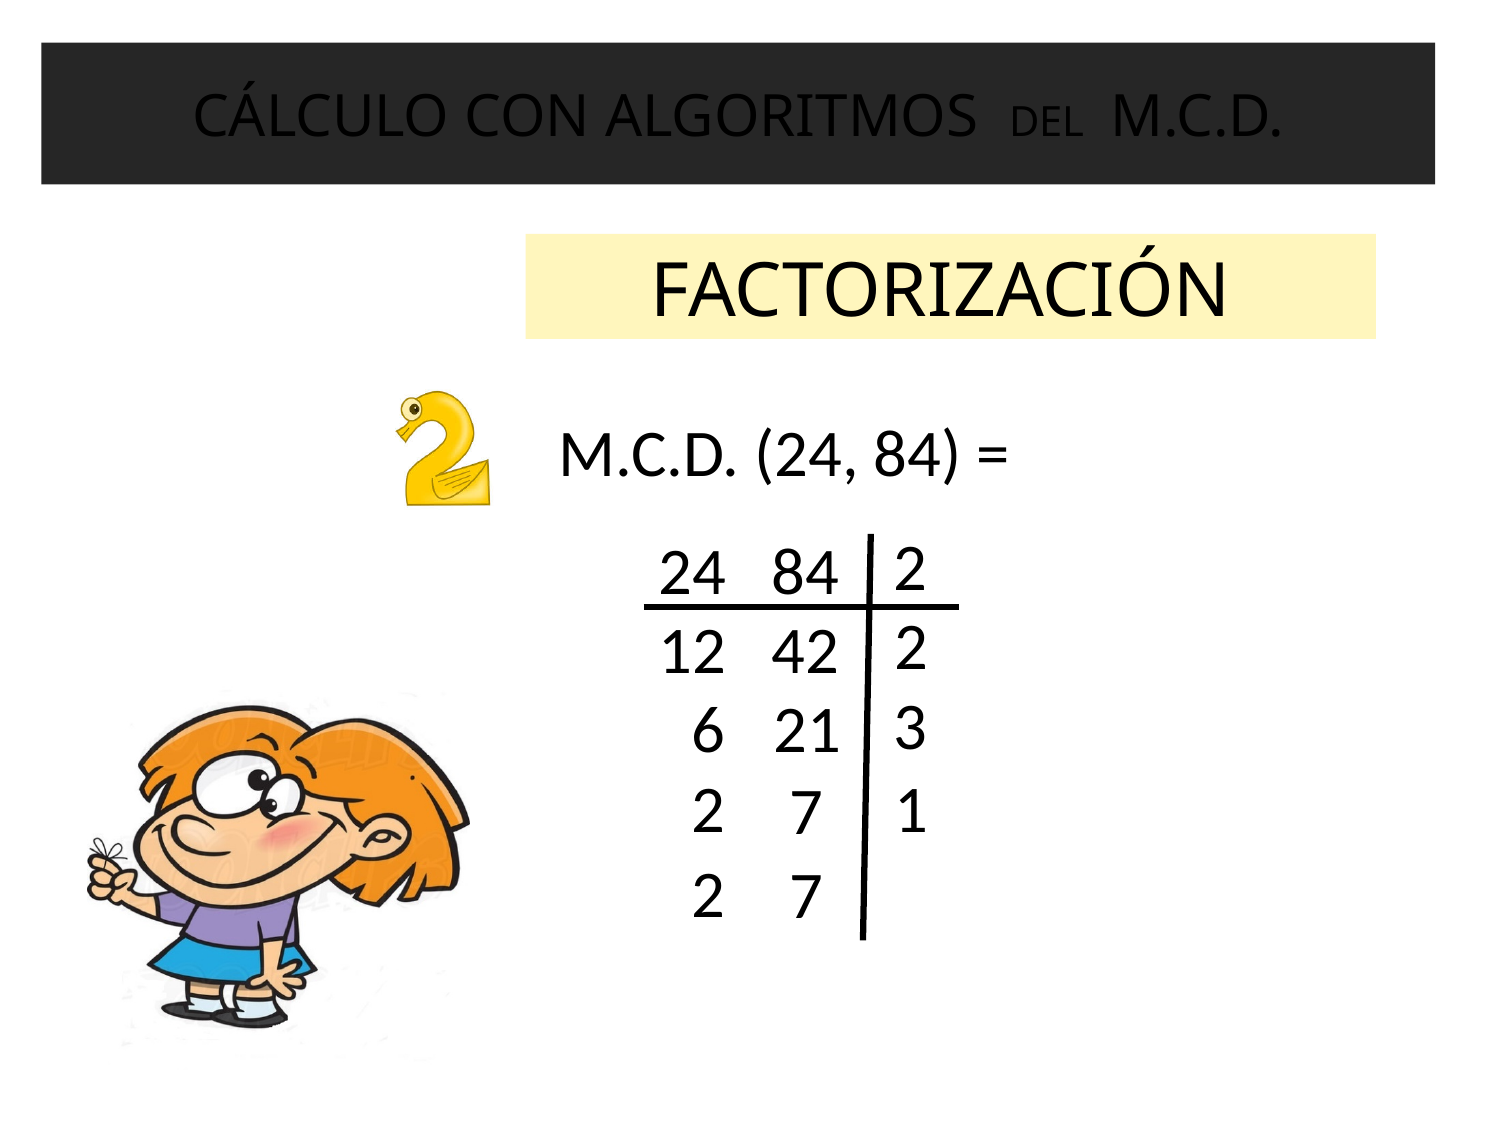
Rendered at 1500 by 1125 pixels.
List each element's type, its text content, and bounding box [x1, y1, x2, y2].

text_box 2 [676, 758, 782, 843]
text_box 12 [643, 605, 748, 695]
text_box 21 [782, 678, 863, 760]
picture [87, 675, 470, 1070]
picture [395, 374, 496, 536]
text_box 7 [782, 760, 879, 844]
text_box CÁLCULO CON ALGORITMOS DEL M.C.D. [41, 42, 1436, 185]
text_box 2 [879, 595, 985, 691]
text_box 42 [757, 599, 862, 604]
text_box 42 [757, 610, 862, 695]
text_box FACTORIZACIÓN [525, 233, 1376, 339]
text_box 84 [757, 520, 862, 599]
text_box 2 [878, 516, 983, 604]
text_box 6 [676, 678, 782, 758]
text_box 7 [774, 844, 879, 940]
text_box 21 [782, 713, 798, 742]
text_box 24 [643, 520, 748, 599]
text_box 1 [880, 758, 985, 853]
text_box 2 [676, 843, 782, 938]
text_box M.C.D. (24, 84) = [543, 402, 1040, 497]
text_box 12 [643, 599, 748, 604]
text_box 3 [878, 675, 983, 771]
